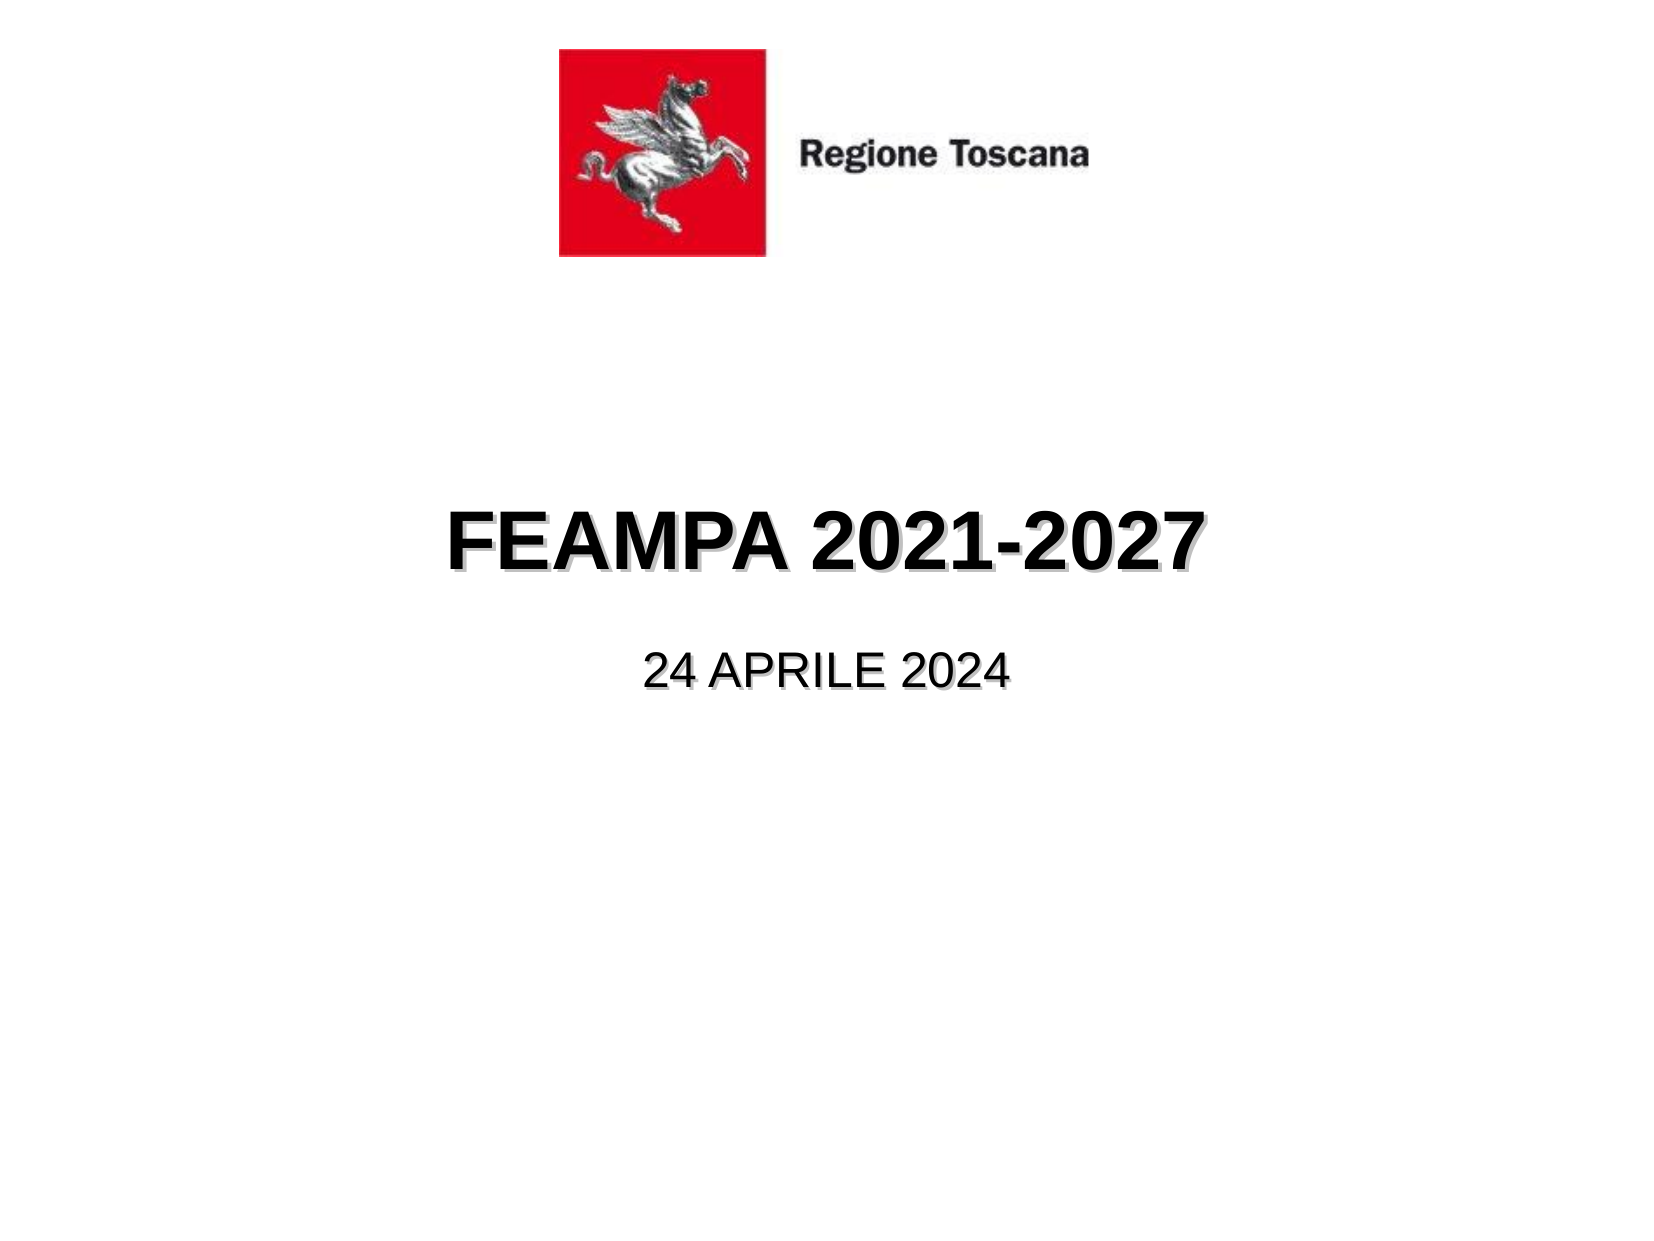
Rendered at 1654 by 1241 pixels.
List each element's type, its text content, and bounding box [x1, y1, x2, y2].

subtitle FEAMPA 2021-2027 24 APRILE 2024 [82, 290, 1571, 1010]
picture [559, 49, 1094, 257]
